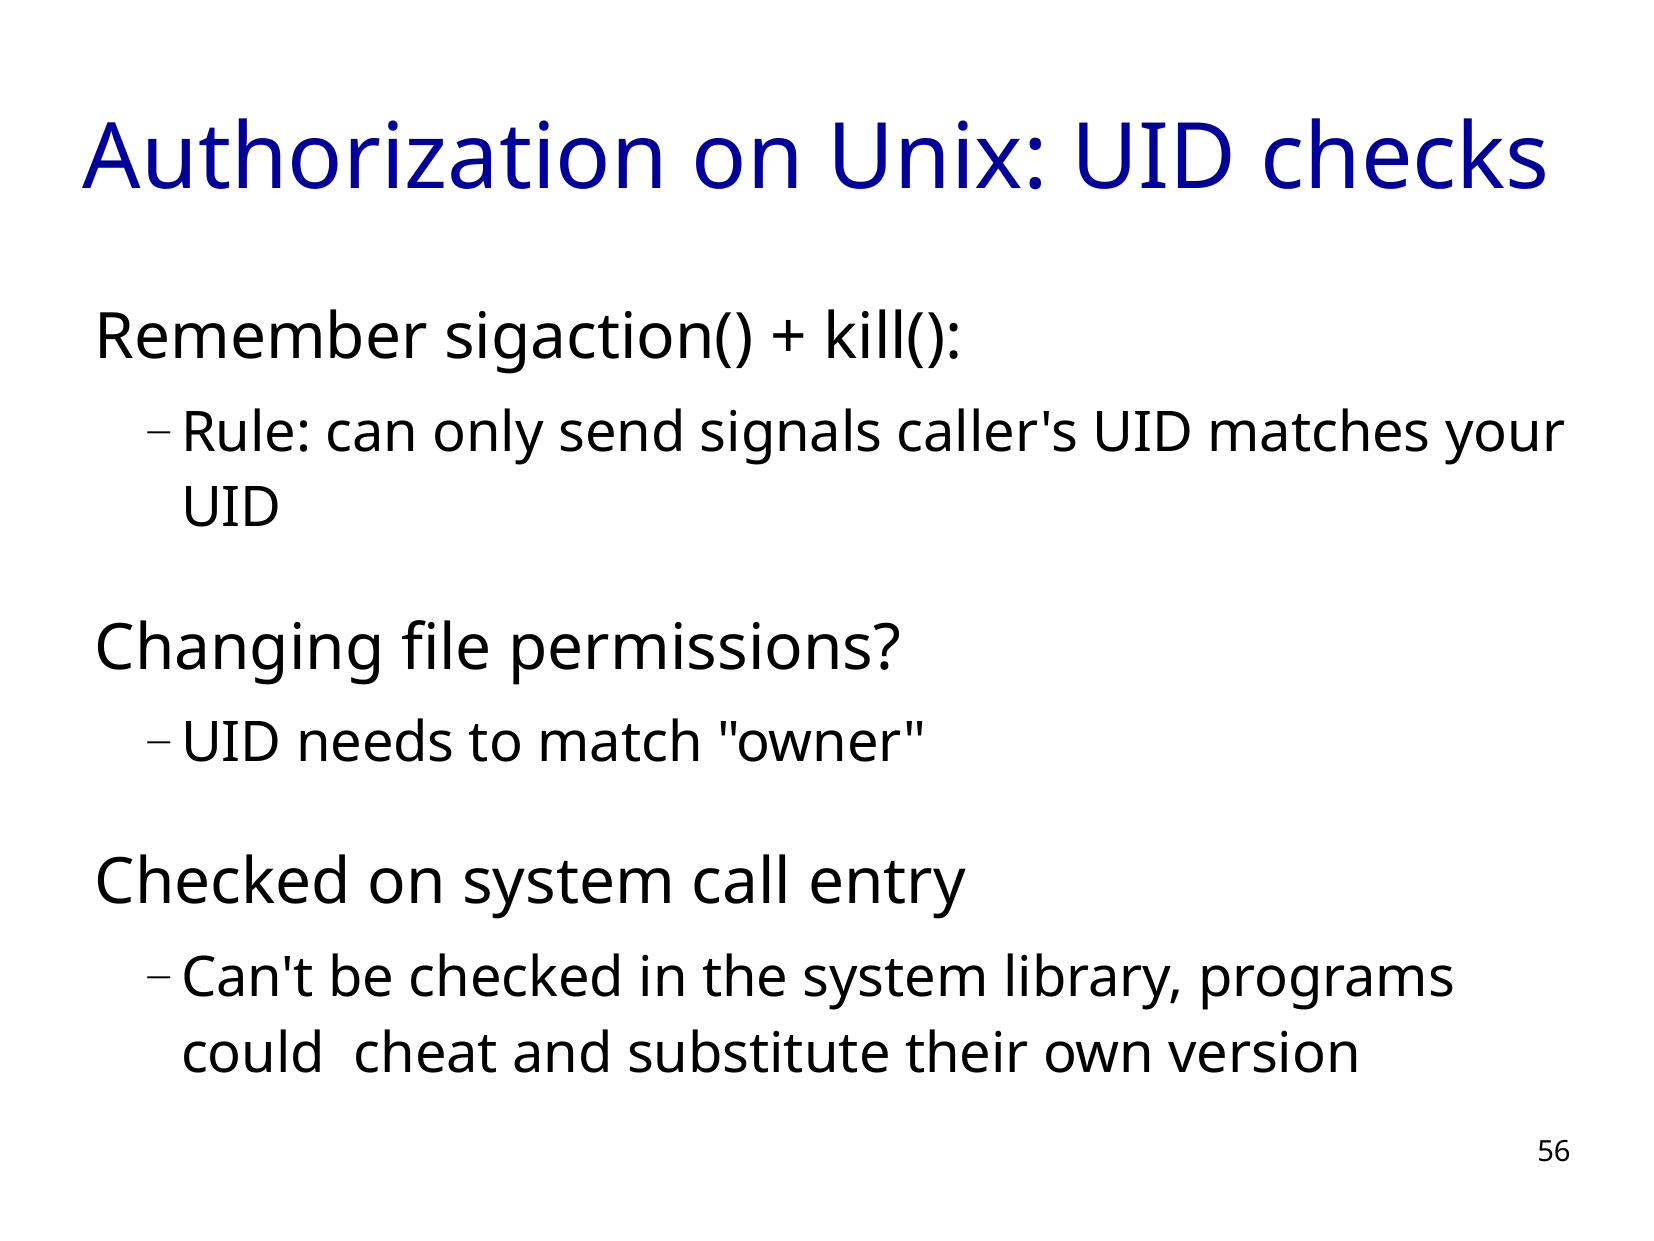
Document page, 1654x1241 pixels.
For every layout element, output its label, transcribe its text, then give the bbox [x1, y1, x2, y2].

list Remember sigaction() + kill(): Rule: can only send signals caller's UID matches your UID Changing file permissions? UID needs to match "owner" Checked on system call entry Can't be checked in the system library, programs could cheat and substitute their own version [60, 290, 1571, 1096]
title Authorization on Unix: UID checks [82, 49, 1571, 257]
